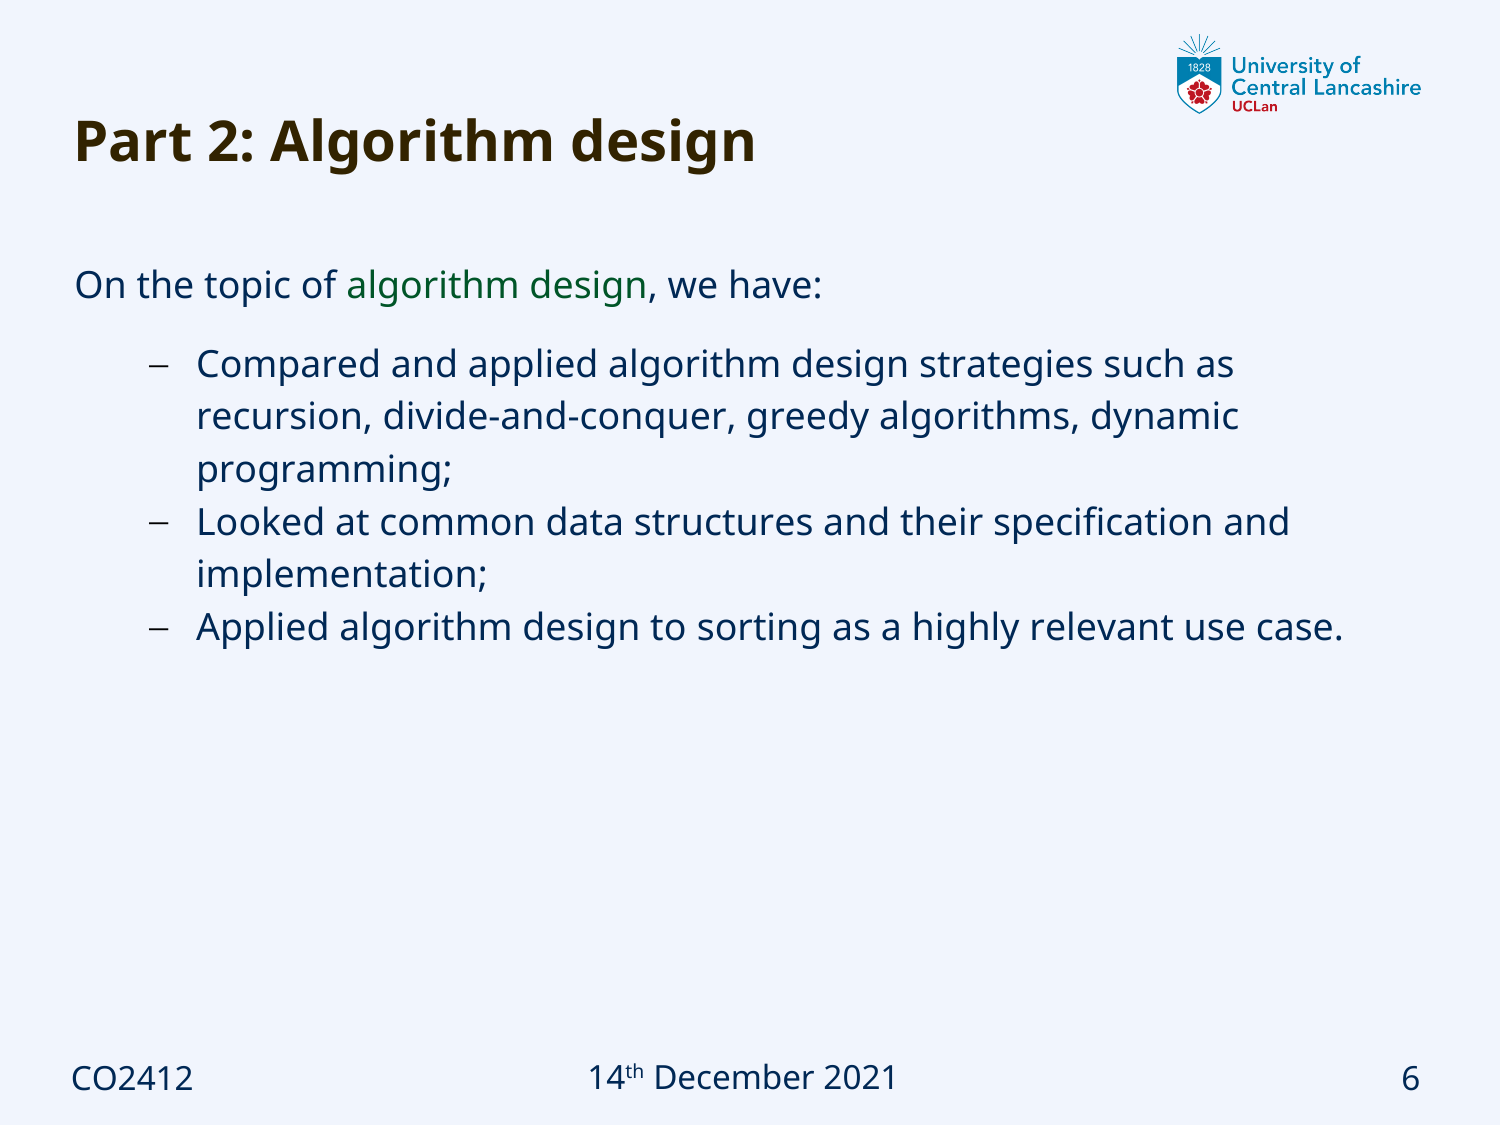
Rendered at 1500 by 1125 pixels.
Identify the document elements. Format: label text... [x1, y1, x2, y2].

text_box On the topic of algorithm design, we have: Compared and applied algorithm design strategies such as recursion, divide-and-conquer, greedy algorithms, dynamic programming; Looked at common data structures and their specification and implementation; Applied algorithm design to sorting as a highly relevant use case. [59, 246, 1436, 707]
picture [1177, 34, 1421, 54]
title Part 2: Algorithm design [58, 54, 1500, 224]
